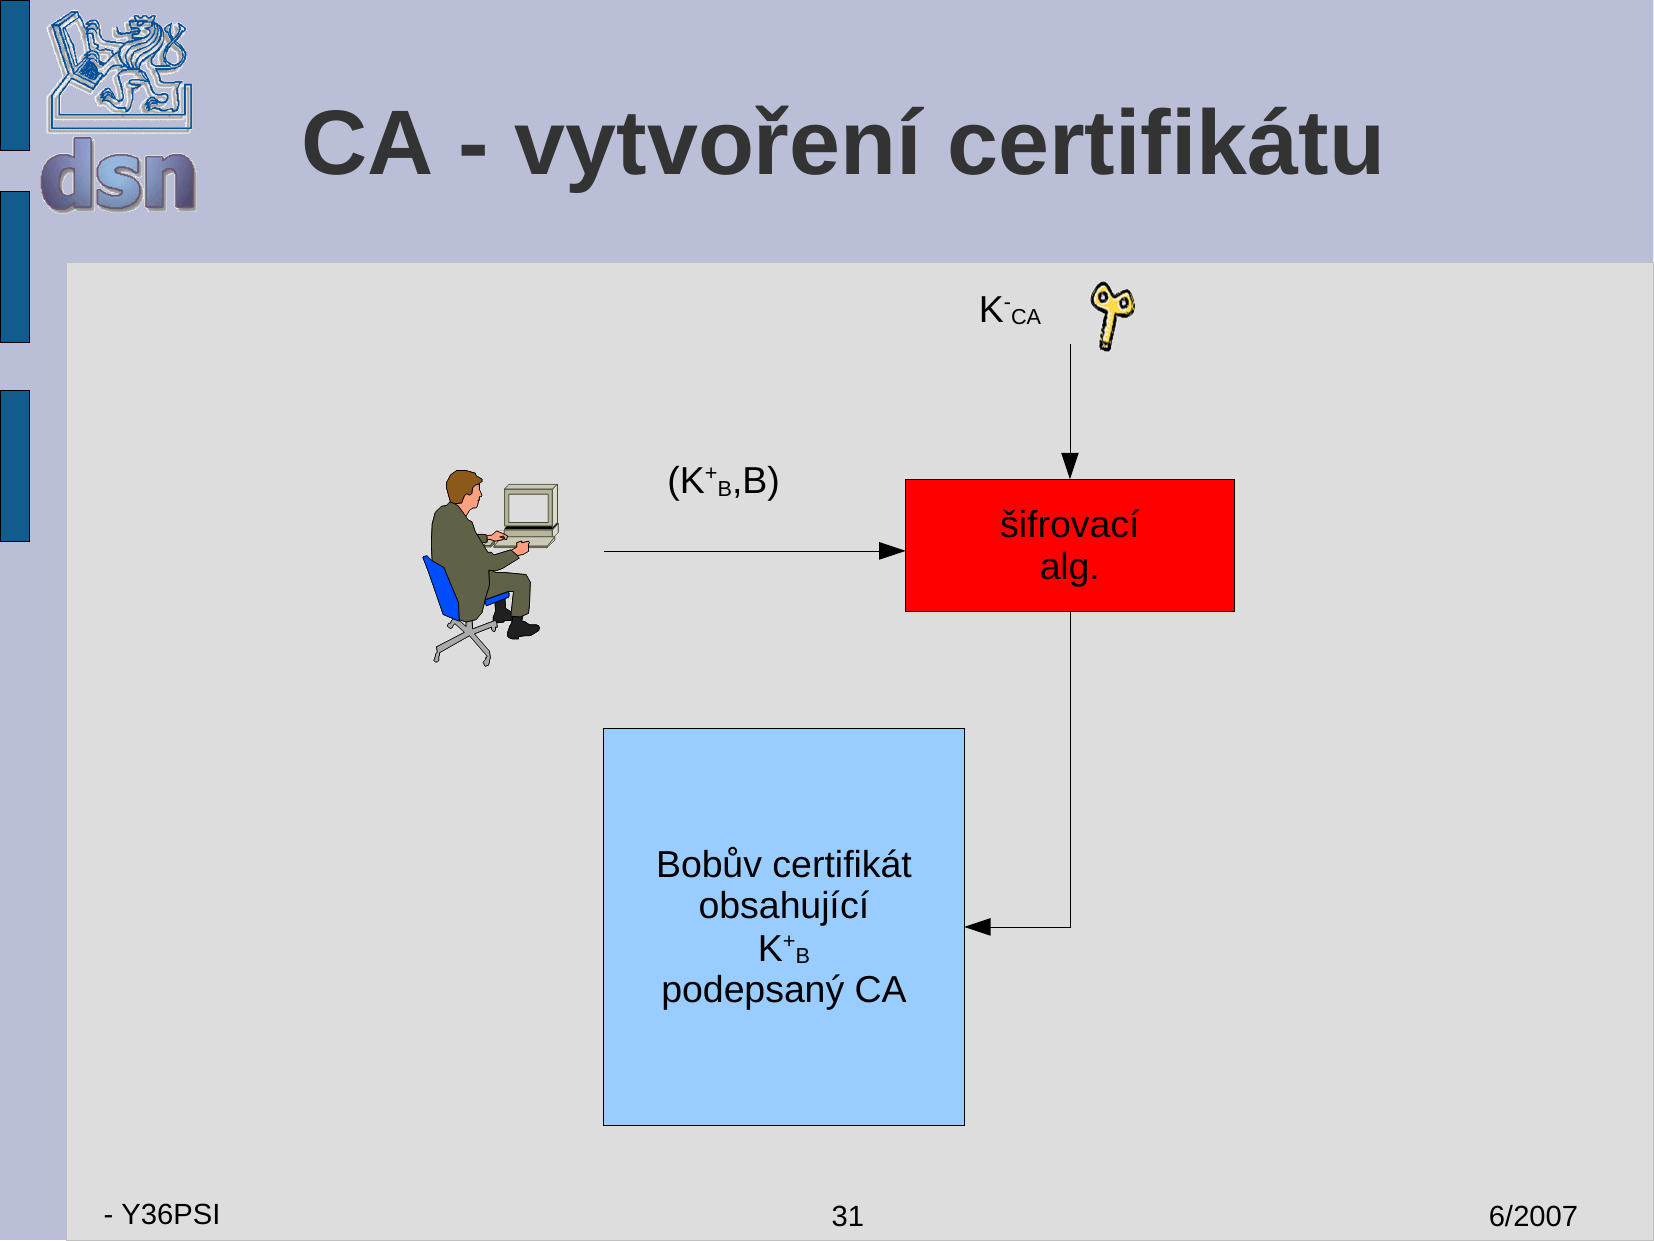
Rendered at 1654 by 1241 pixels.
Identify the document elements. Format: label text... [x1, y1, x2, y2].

text_box K-CA [964, 280, 1057, 352]
text_box šifrovací alg. [905, 479, 1235, 612]
picture [421, 469, 560, 668]
text_box (K+B,B) [623, 451, 824, 523]
text_box Bobův certifikát obsahující K+B podepsaný CA [603, 728, 965, 1126]
title CA - vytvoření certifikátu [210, 39, 1478, 247]
picture [10, 10, 223, 230]
picture [1083, 280, 1141, 353]
